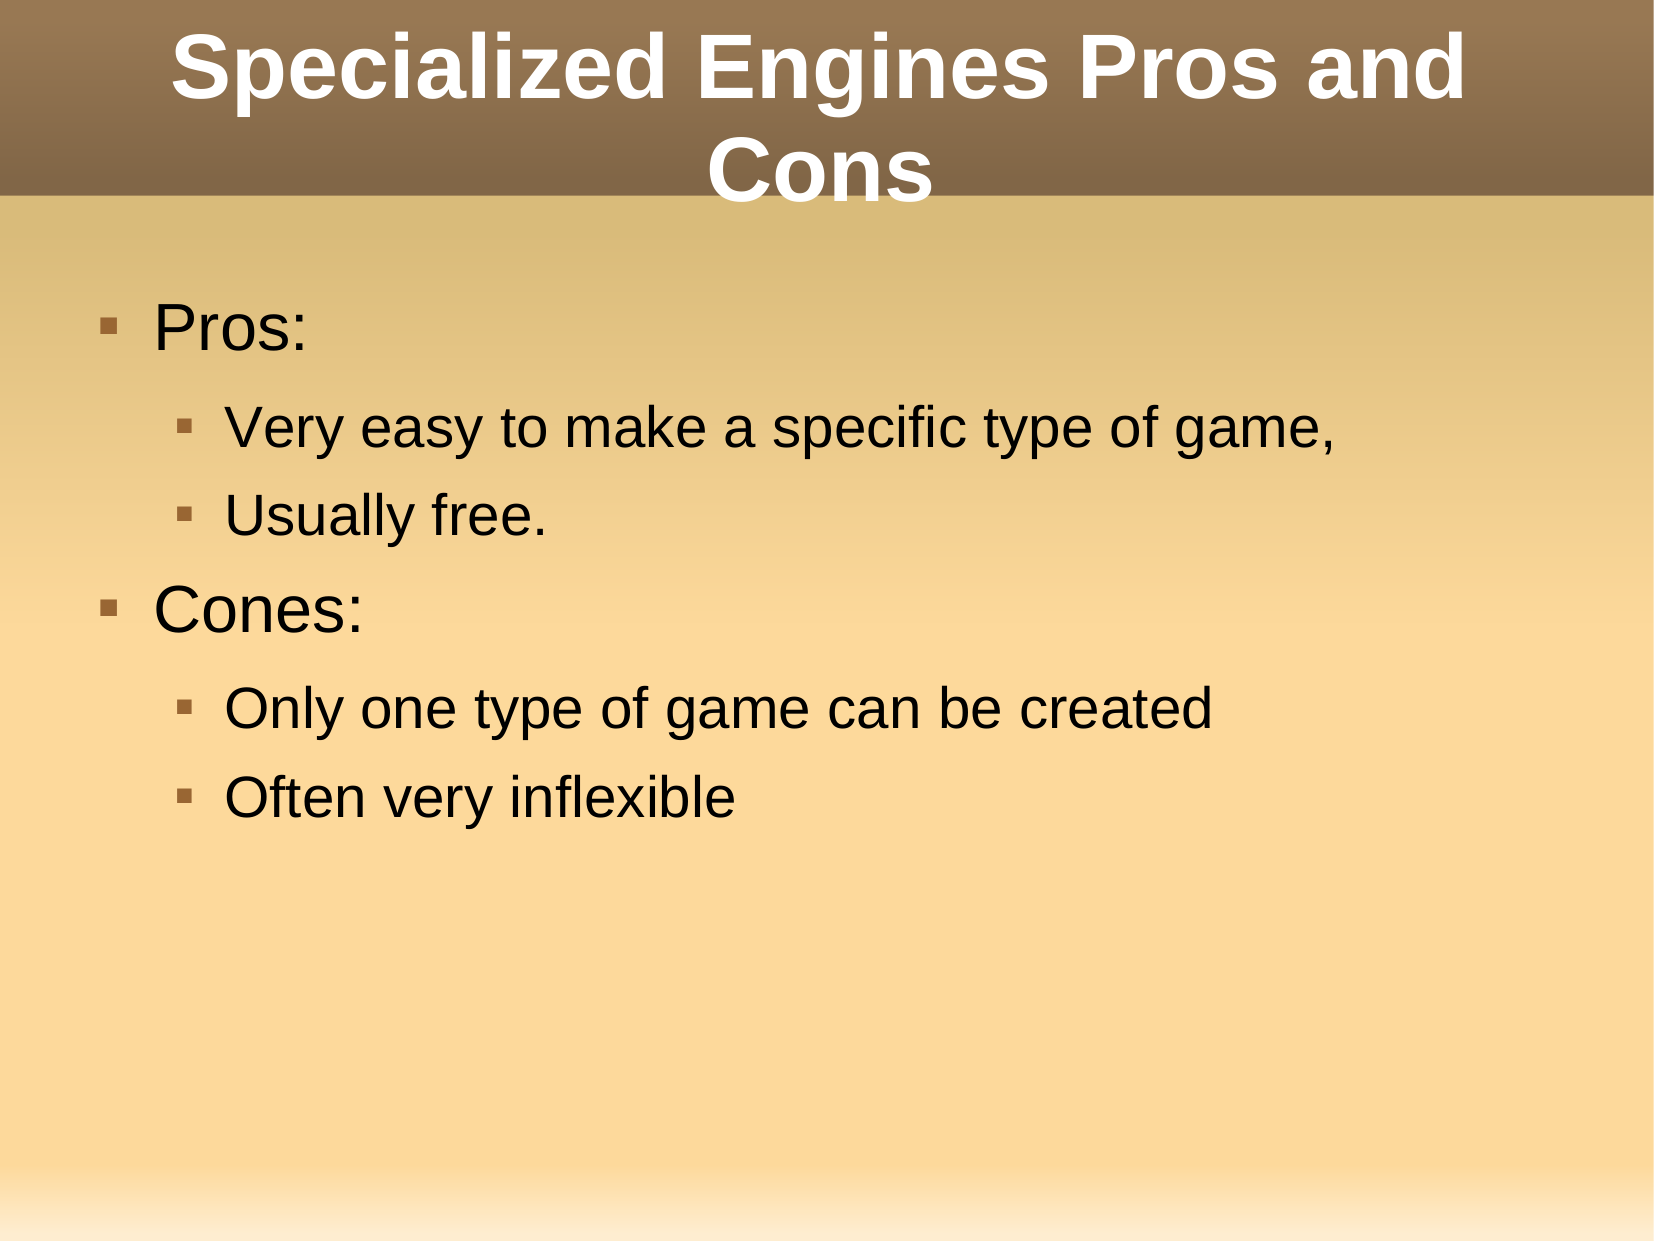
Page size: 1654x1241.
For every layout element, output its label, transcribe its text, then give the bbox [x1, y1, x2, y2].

title Specialized Engines Pros and Cons [76, 0, 1565, 237]
picture [0, 0, 1654, 1241]
list Pros: Very easy to make a specific type of game, Usually free. Cones: Only one type of game can be created Often very inflexible [82, 290, 1571, 1109]
